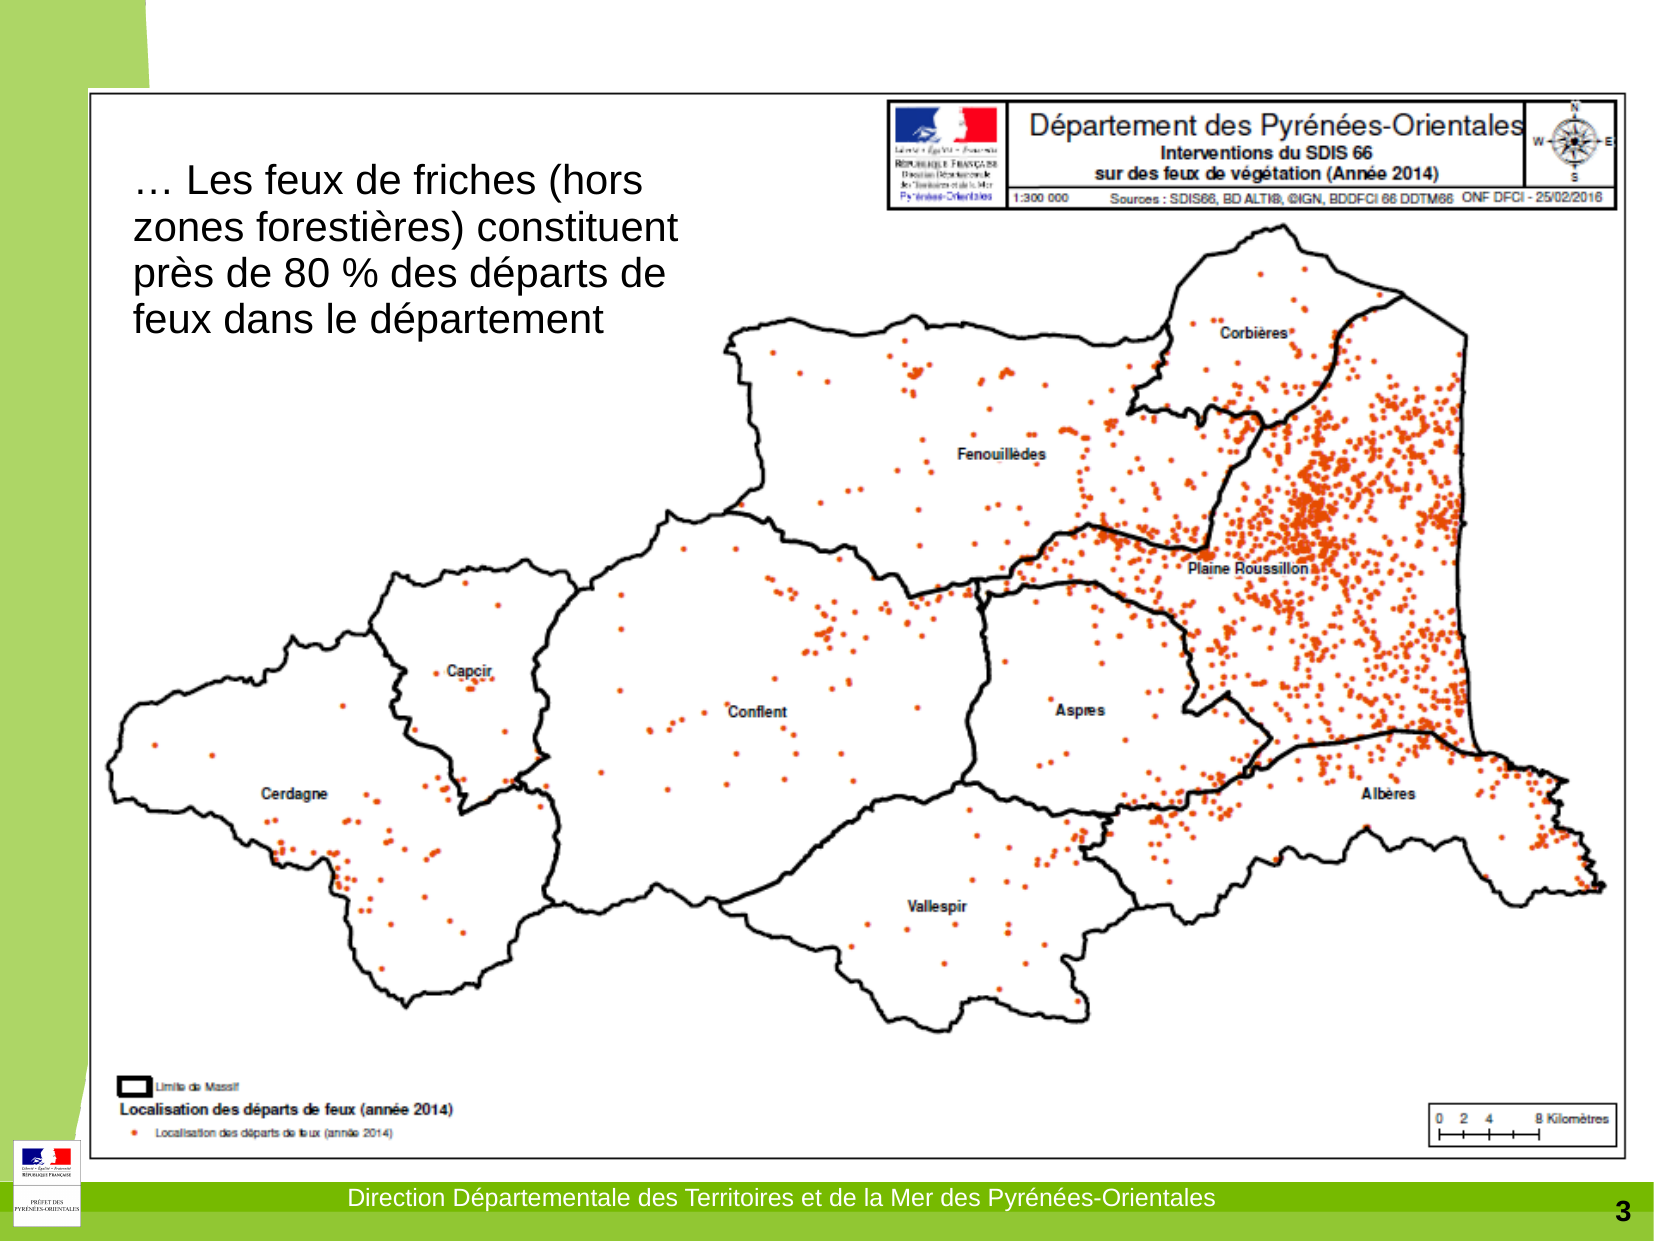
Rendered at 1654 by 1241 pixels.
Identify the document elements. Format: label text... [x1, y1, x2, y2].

picture [0, 0, 1654, 1241]
text_box … Les feux de friches (hors zones forestières) constituent près de 80 % des départs de feux dans le département [118, 149, 737, 443]
